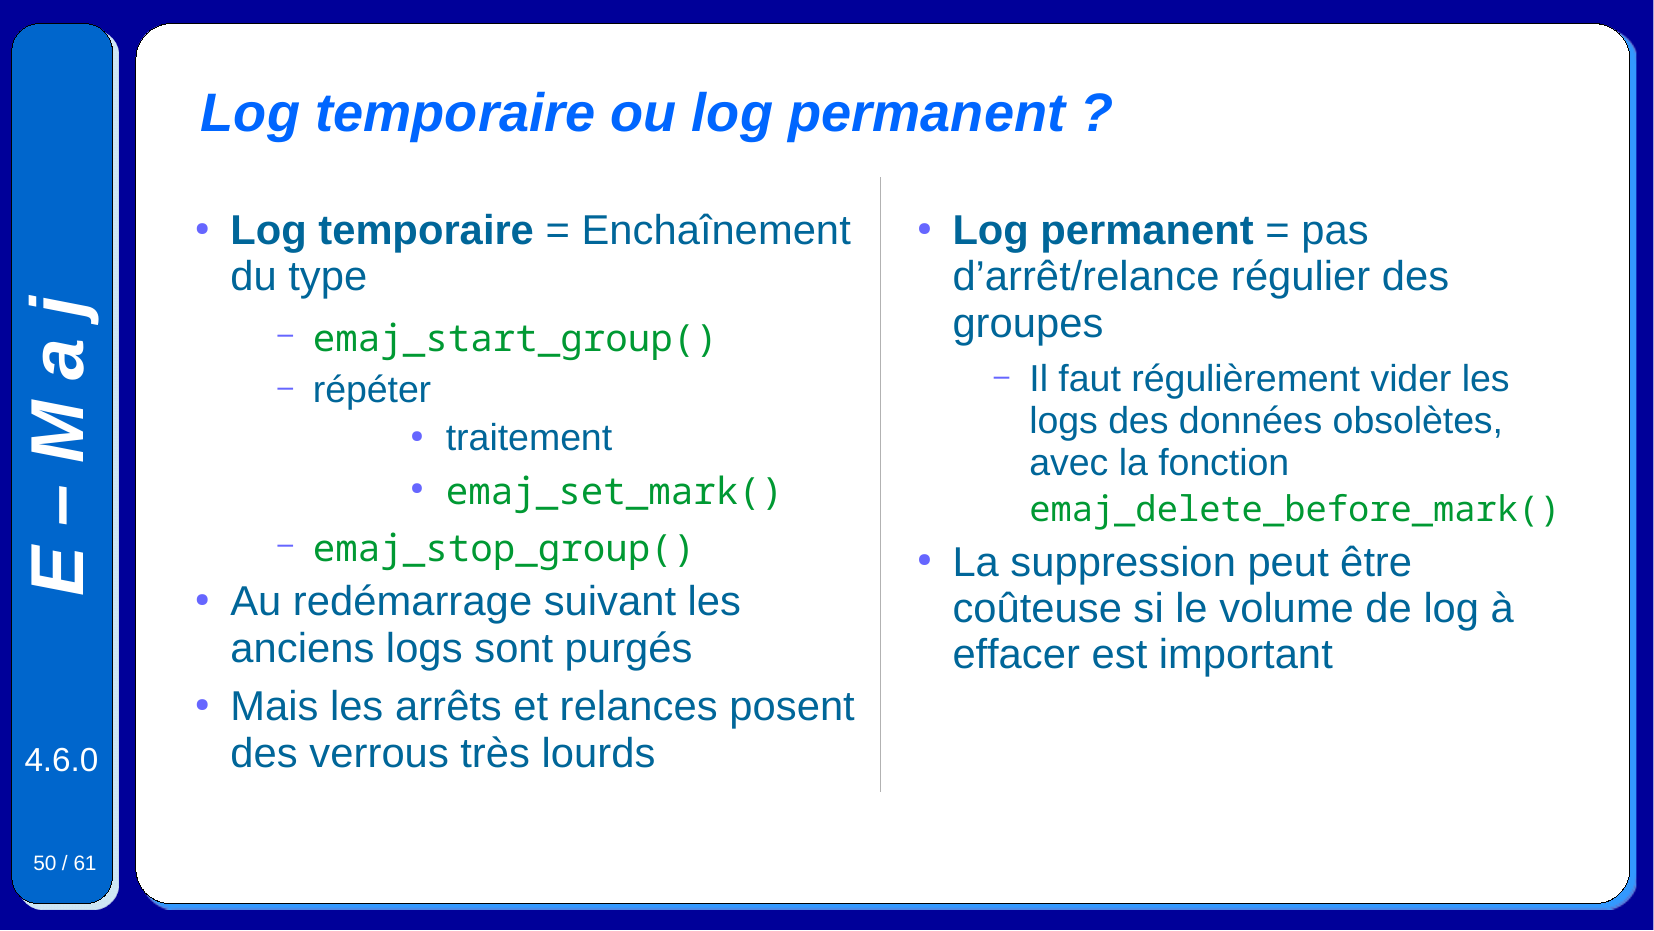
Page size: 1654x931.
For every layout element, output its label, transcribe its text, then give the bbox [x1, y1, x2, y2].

list Log temporaire = Enchaînement du type emaj_start_group() répéter traitement emaj_set_mark() emaj_stop_group() Au redémarrage suivant les anciens logs sont purgés Mais les arrêts et relances posent des verrous très lourds [177, 206, 865, 827]
title Log temporaire ou log permanent ? [200, 34, 1575, 191]
list Log permanent = pas d’arrêt/relance régulier des groupes Il faut régulièrement vider les logs des données obsolètes, avec la fonction emaj_delete_before_mark() La suppression peut être coûteuse si le volume de log à effacer est important [899, 206, 1588, 827]
